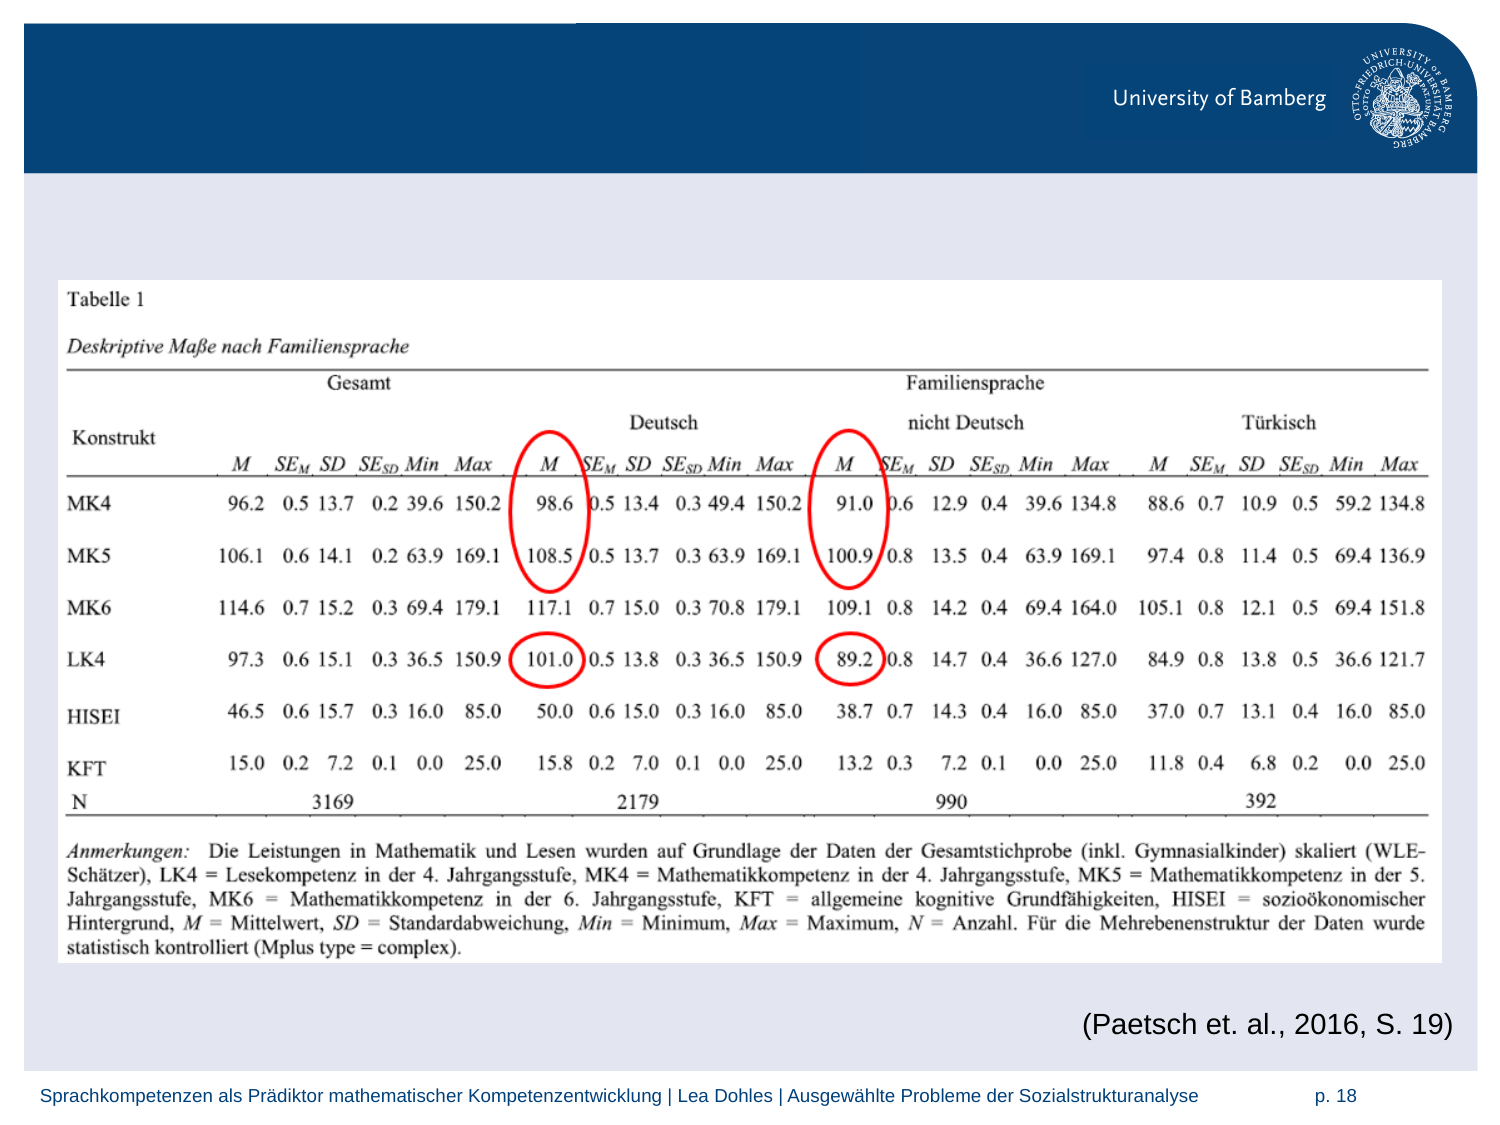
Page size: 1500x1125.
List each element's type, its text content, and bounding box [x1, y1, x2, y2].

text_box (Paetsch et. al., 2016, S. 19) [1067, 998, 1500, 1049]
picture [58, 280, 1442, 963]
